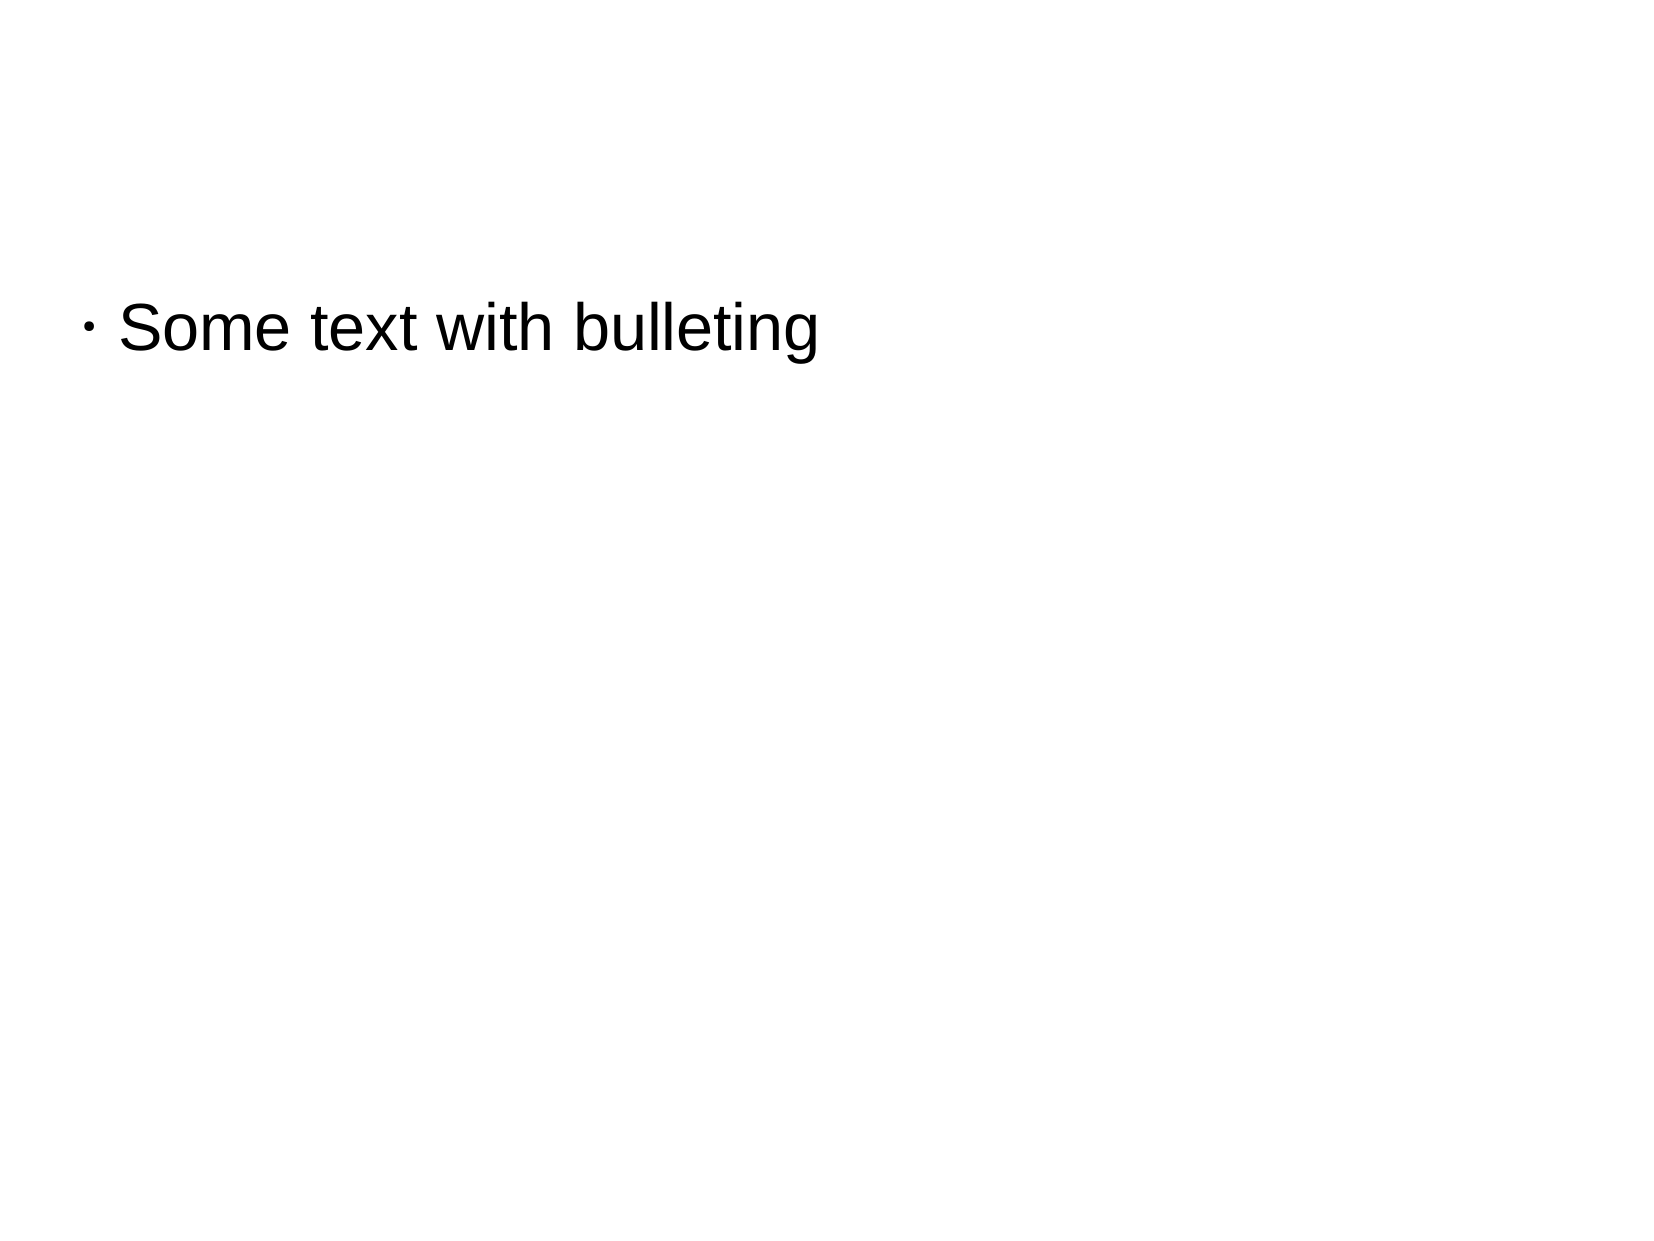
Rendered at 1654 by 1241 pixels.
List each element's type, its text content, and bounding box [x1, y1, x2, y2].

subtitle Some text with bulleting [82, 290, 1571, 1010]
